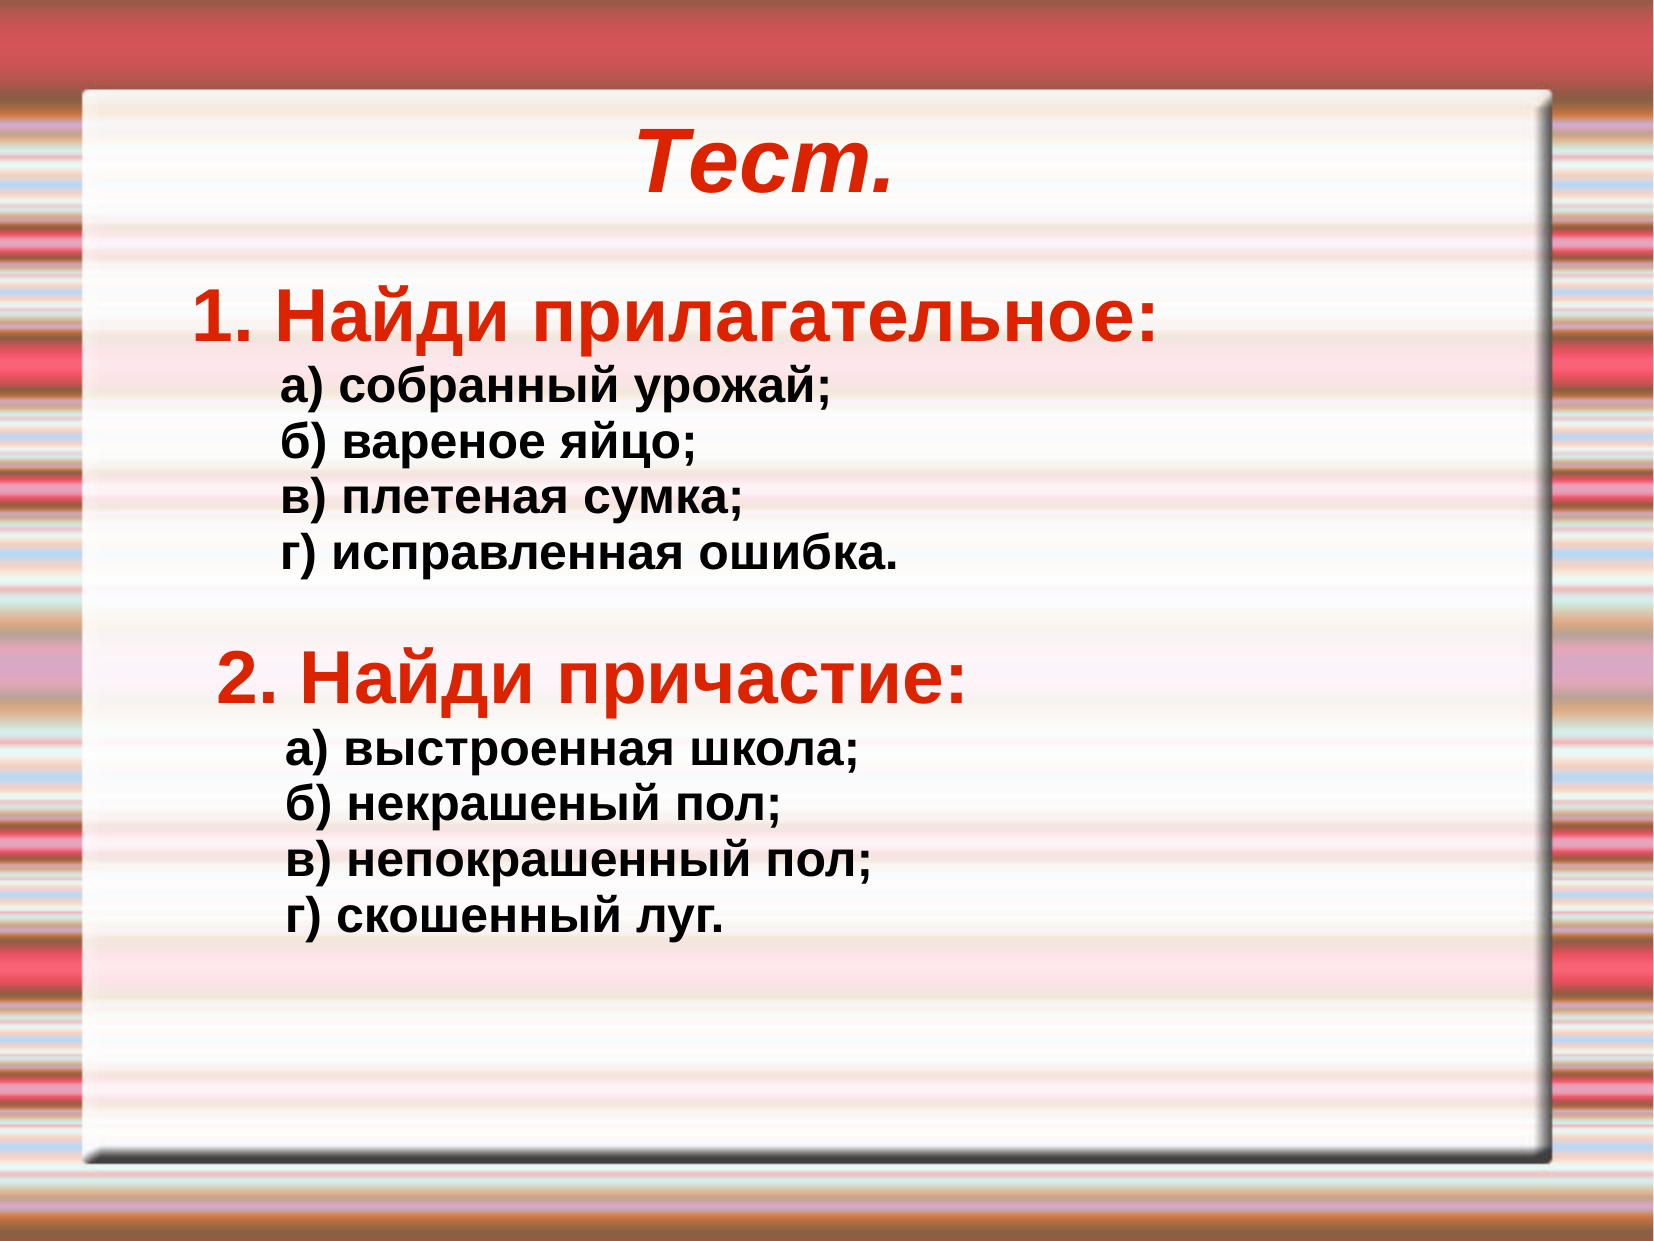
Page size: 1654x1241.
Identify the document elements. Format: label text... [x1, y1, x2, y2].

text_box 1. Найди прилагательное: а) собранный урожай; б) вареное яйцо; в) плетеная сумка; г) исправленная ошибка. 2. Найди причастие: а) выстроенная школа; б) некрашеный пол; в) непокрашенный пол; г) скошенный луг. [177, 265, 1176, 1122]
picture [0, 0, 1654, 1241]
title Тест. [59, 26, 1472, 296]
